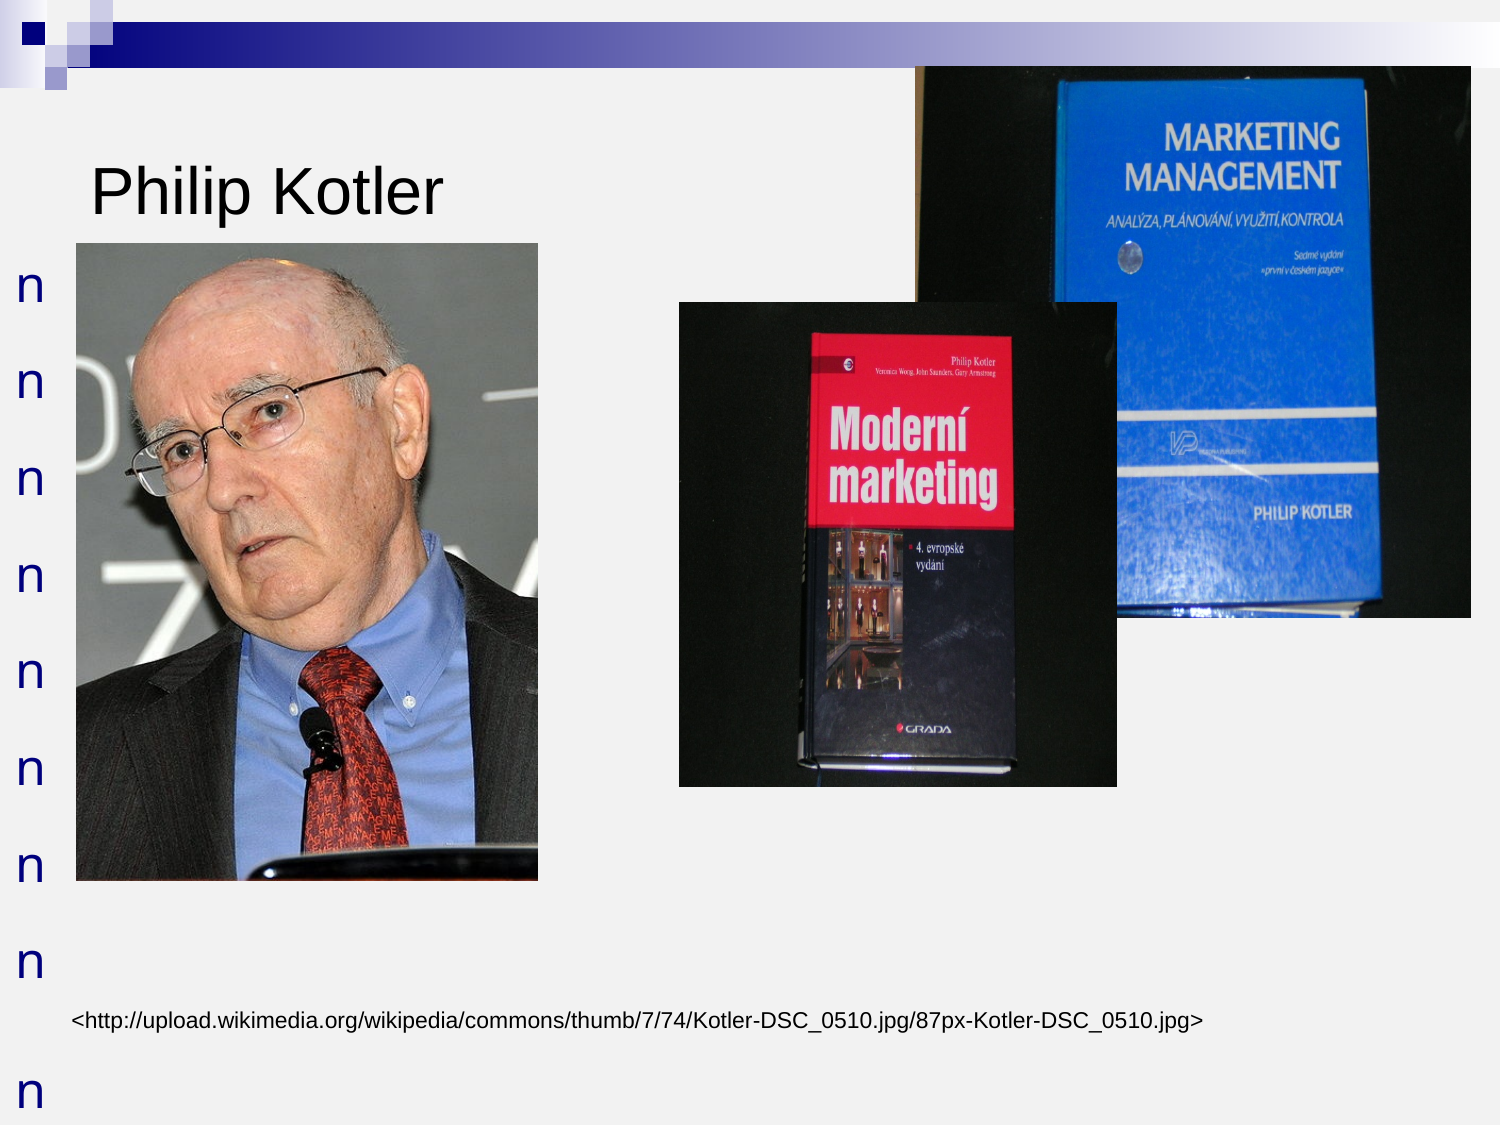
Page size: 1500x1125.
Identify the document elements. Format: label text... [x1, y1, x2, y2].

list <http://upload.wikimedia.org/wikipedia/commons/thumb/7/74/Kotler-DSC_0510.jpg/87px-Kotler-DSC_0510.jpg> <http://upload.wikimedia.org/wikipedia/commons/thumb/7/74/Kotler-DSC_0510.jpg/87px-Kotler-DSC_0510.jpg> [0, 235, 1341, 1094]
title Philip Kotler [75, 75, 915, 235]
picture [679, 66, 1471, 787]
